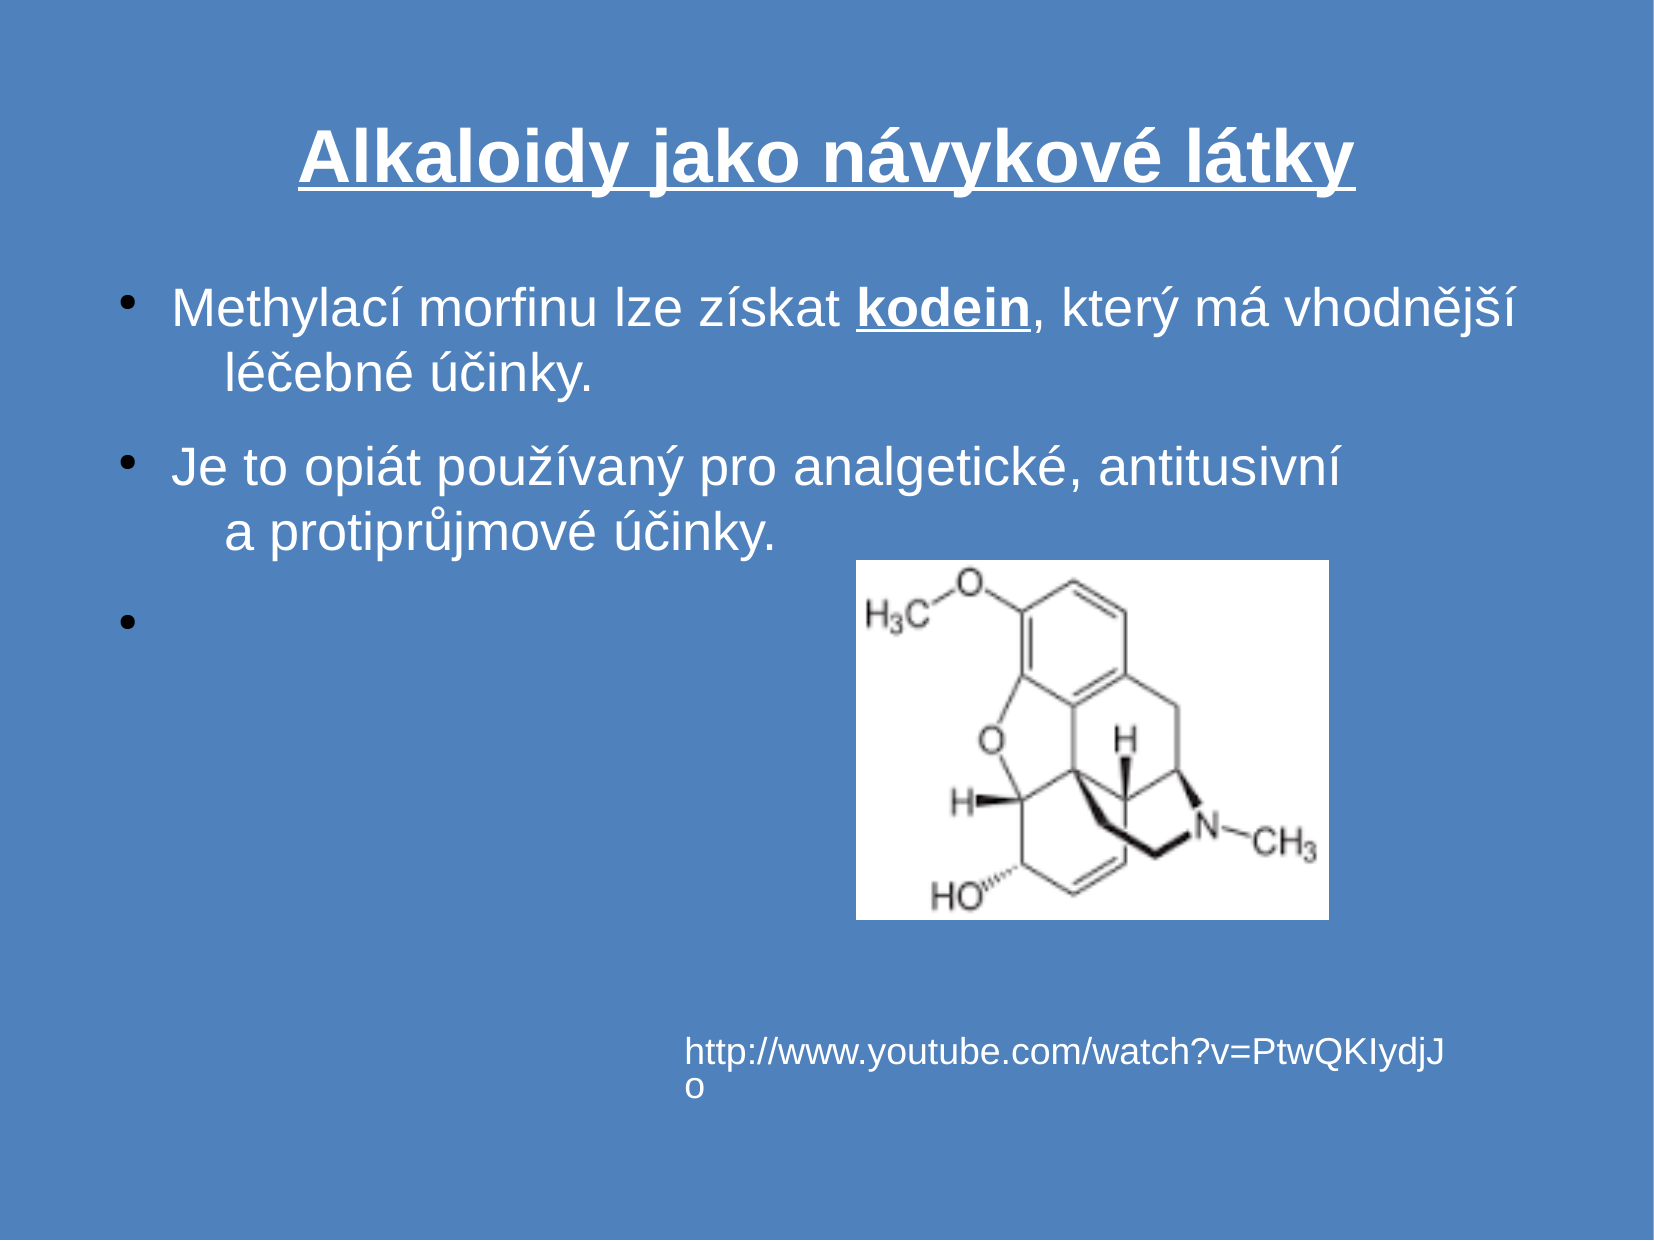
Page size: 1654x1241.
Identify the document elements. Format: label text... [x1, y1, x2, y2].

text_box http://www.youtube.com/watch?v=PtwQKIydjJo [669, 1023, 1477, 1123]
title Alkaloidy jako návykové látky [82, 49, 1571, 177]
picture [856, 561, 1329, 920]
list Methylací morfinu lze získat kodein, který má vhodnější léčebné účinky. Je to opiát používaný pro analgetické, antitusivní a protiprůjmové účinky. [82, 177, 1571, 996]
